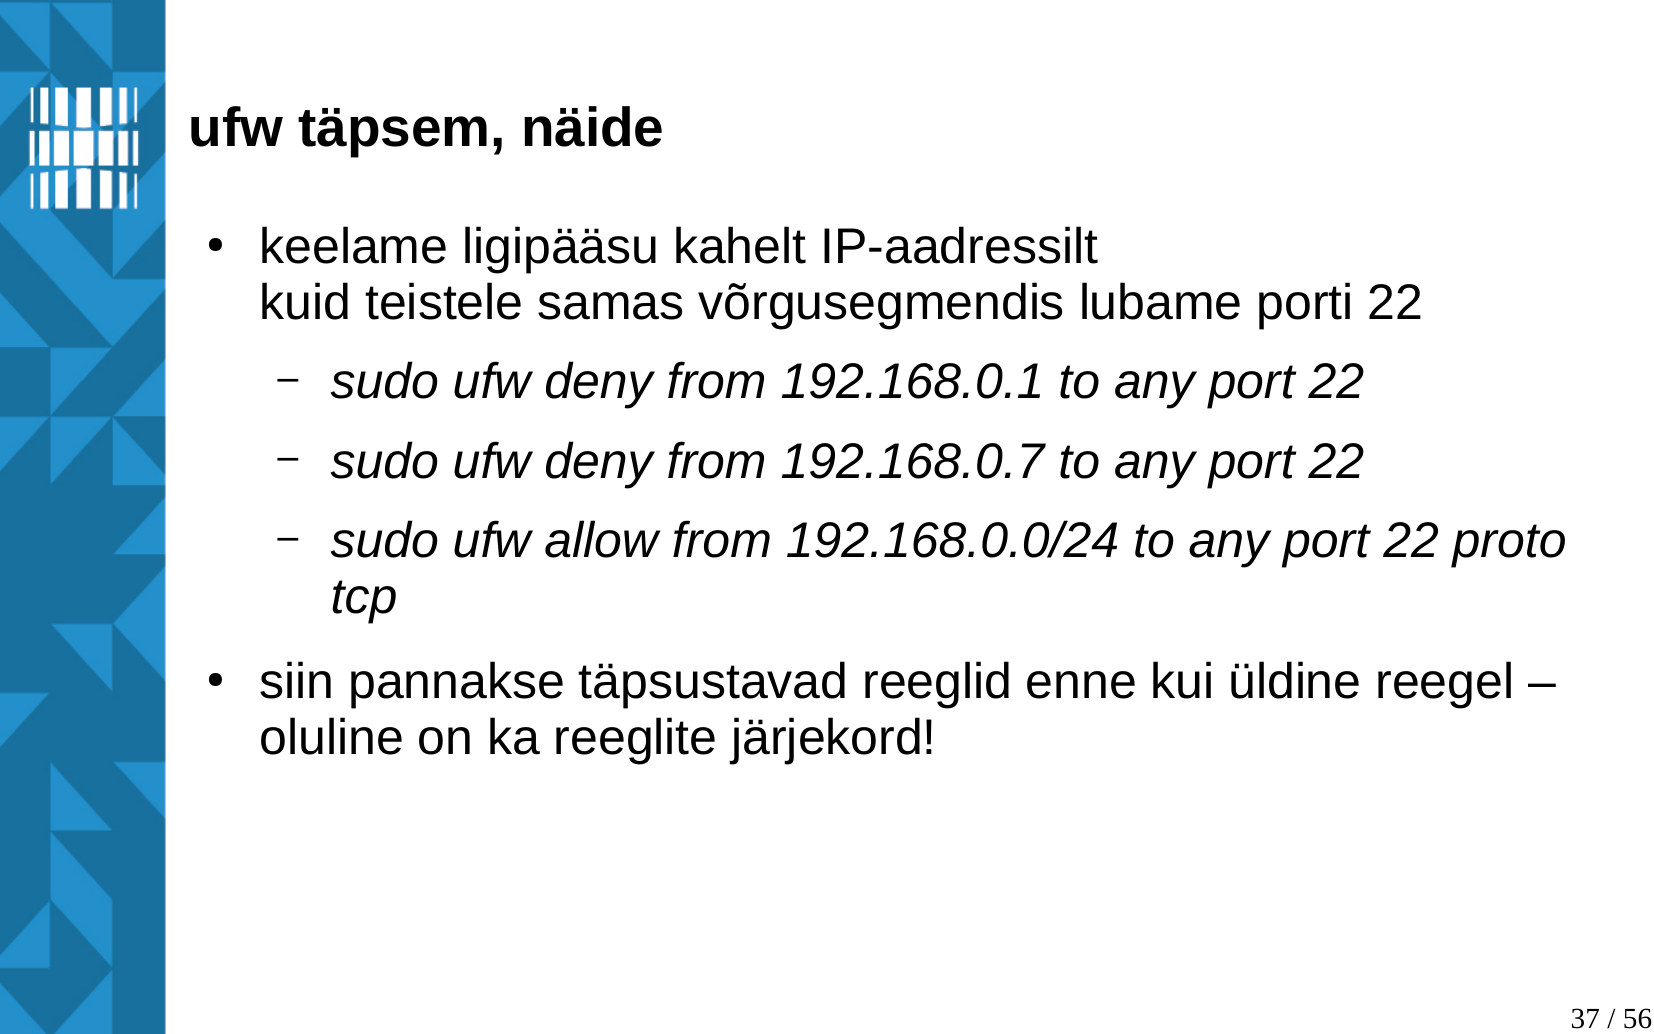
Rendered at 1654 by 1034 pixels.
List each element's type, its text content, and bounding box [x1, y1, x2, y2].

list keelame ligipääsu kahelt IP-aadressilt kuid teistele samas võrgusegmendis lubame porti 22 sudo ufw deny from 192.168.0.1 to any port 22 sudo ufw deny from 192.168.0.7 to any port 22 sudo ufw allow from 192.168.0.0/24 to any port 22 proto tcp siin pannakse täpsustavad reeglid enne kui üldine reegel – oluline on ka reeglite järjekord! [188, 218, 1625, 912]
title ufw täpsem, näide [188, 41, 1595, 214]
